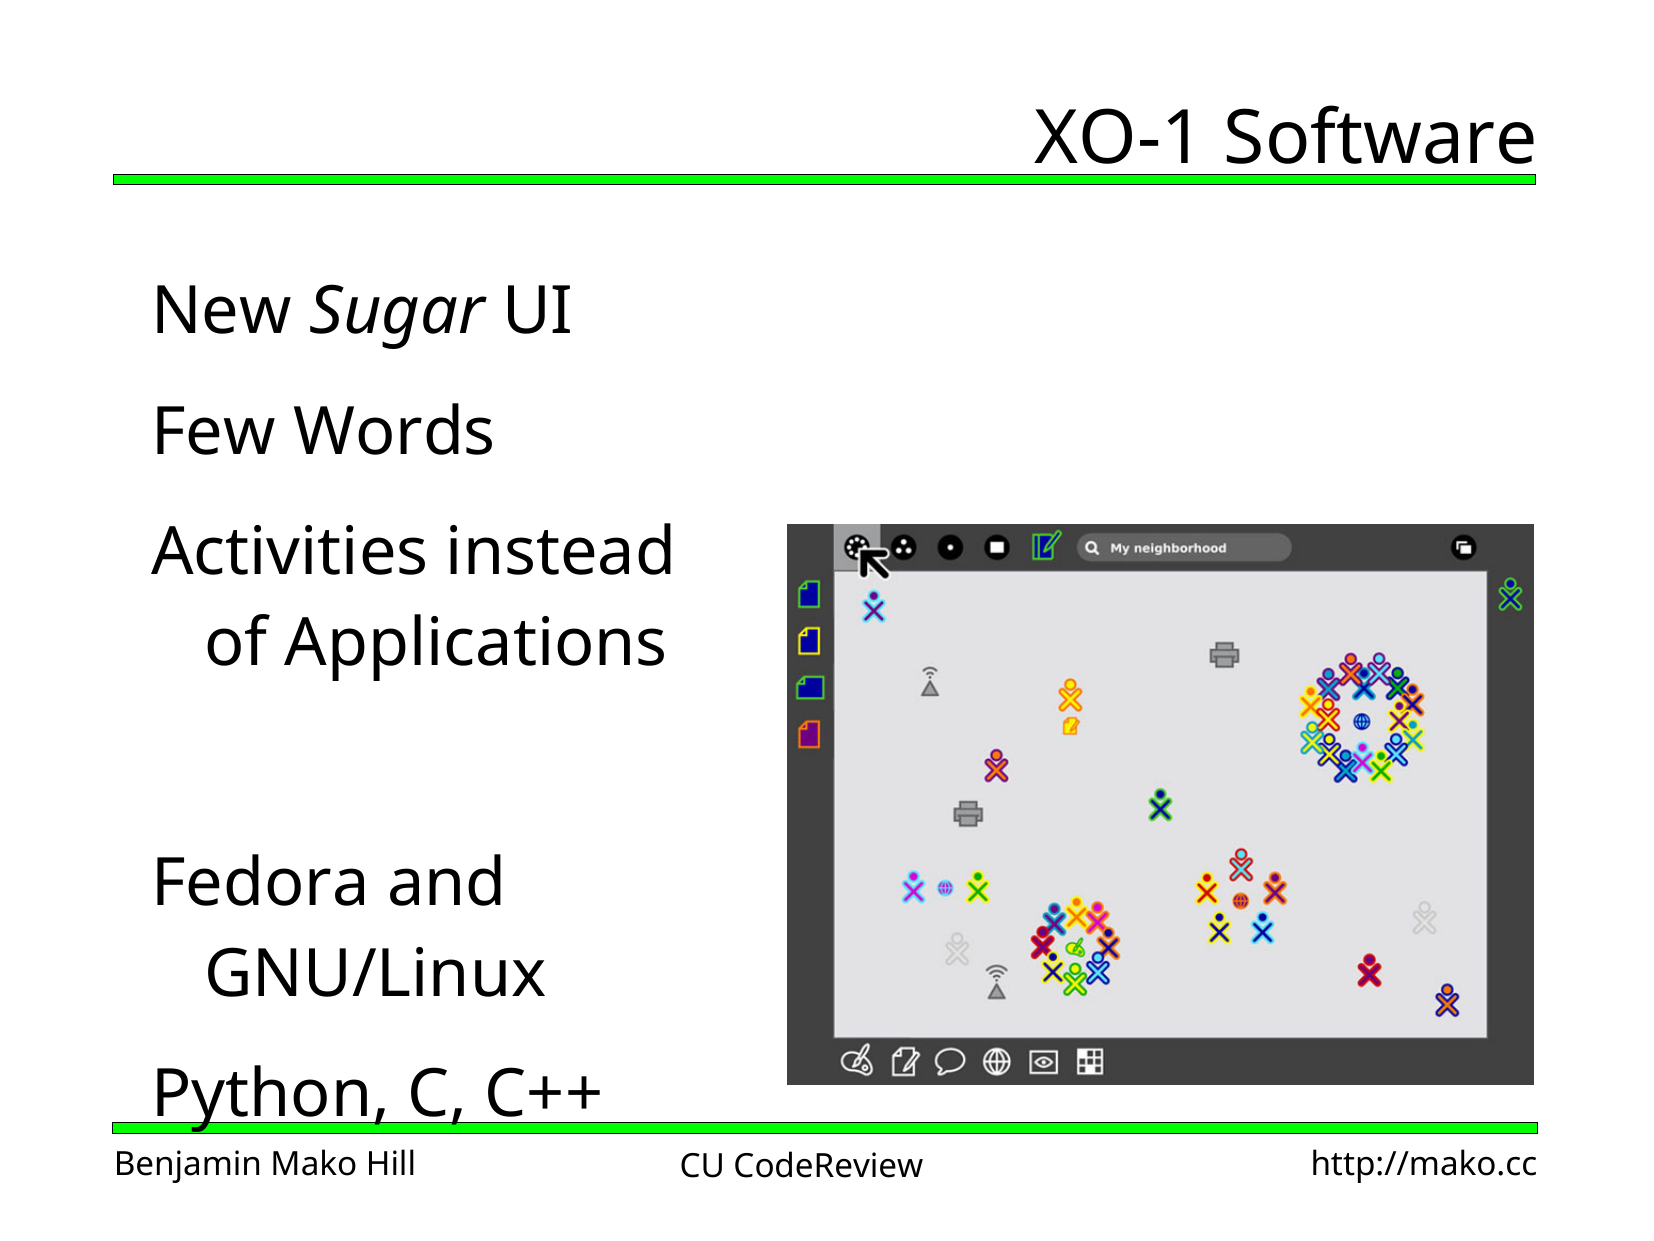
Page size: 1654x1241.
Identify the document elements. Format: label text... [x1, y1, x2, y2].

picture [787, 524, 1534, 1085]
list New Sugar UI Few Words Activities instead of Applications Fedora and GNU/Linux Python, C, C++ [133, 262, 713, 1100]
title XO-1 Software [125, 70, 1538, 198]
